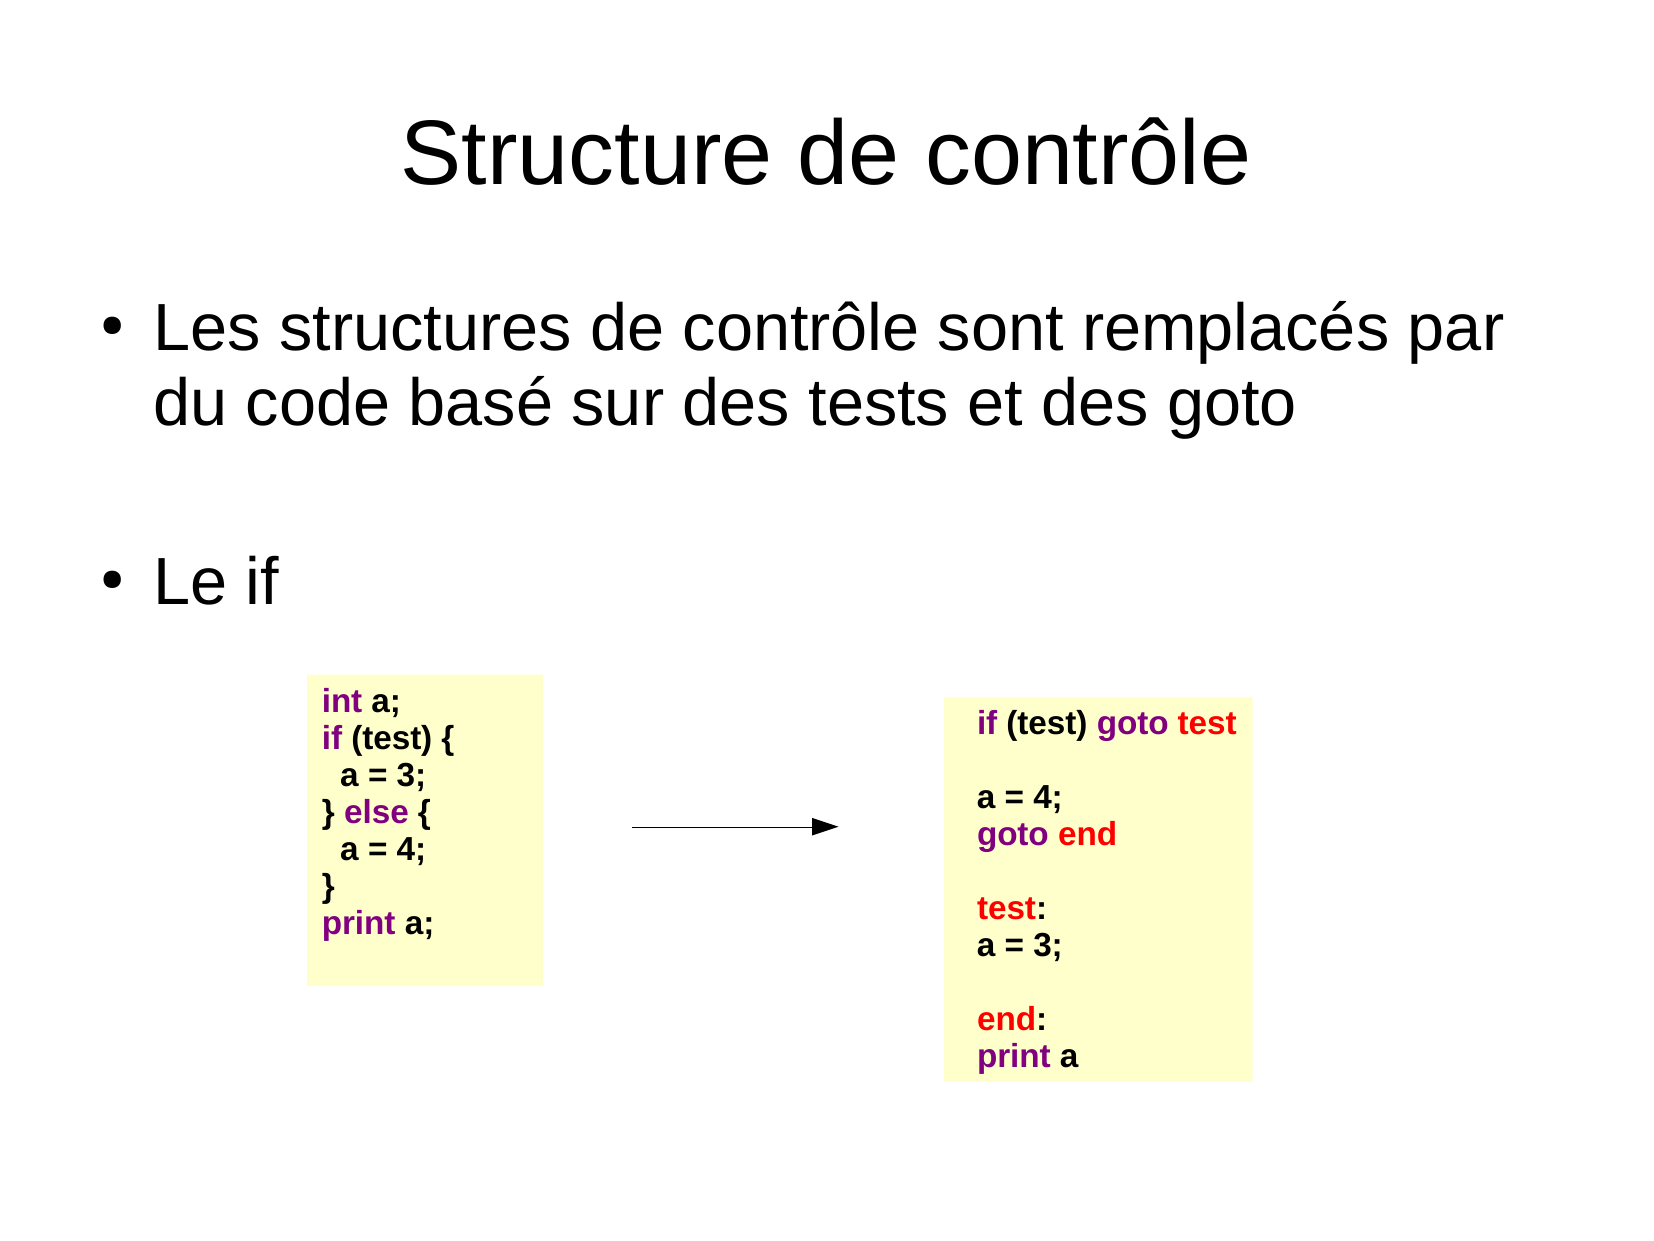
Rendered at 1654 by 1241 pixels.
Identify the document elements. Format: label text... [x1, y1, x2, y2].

text_box if (test) goto test a = 4; goto end test: a = 3; end: print a [943, 696, 1253, 1082]
text_box int a; if (test) { a = 3; } else { a = 4; } print a; [307, 674, 544, 987]
title Structure de contrôle [82, 56, 1571, 250]
list Les structures de contrôle sont remplacés par du code basé sur des tests et des goto Le if [82, 290, 1571, 619]
